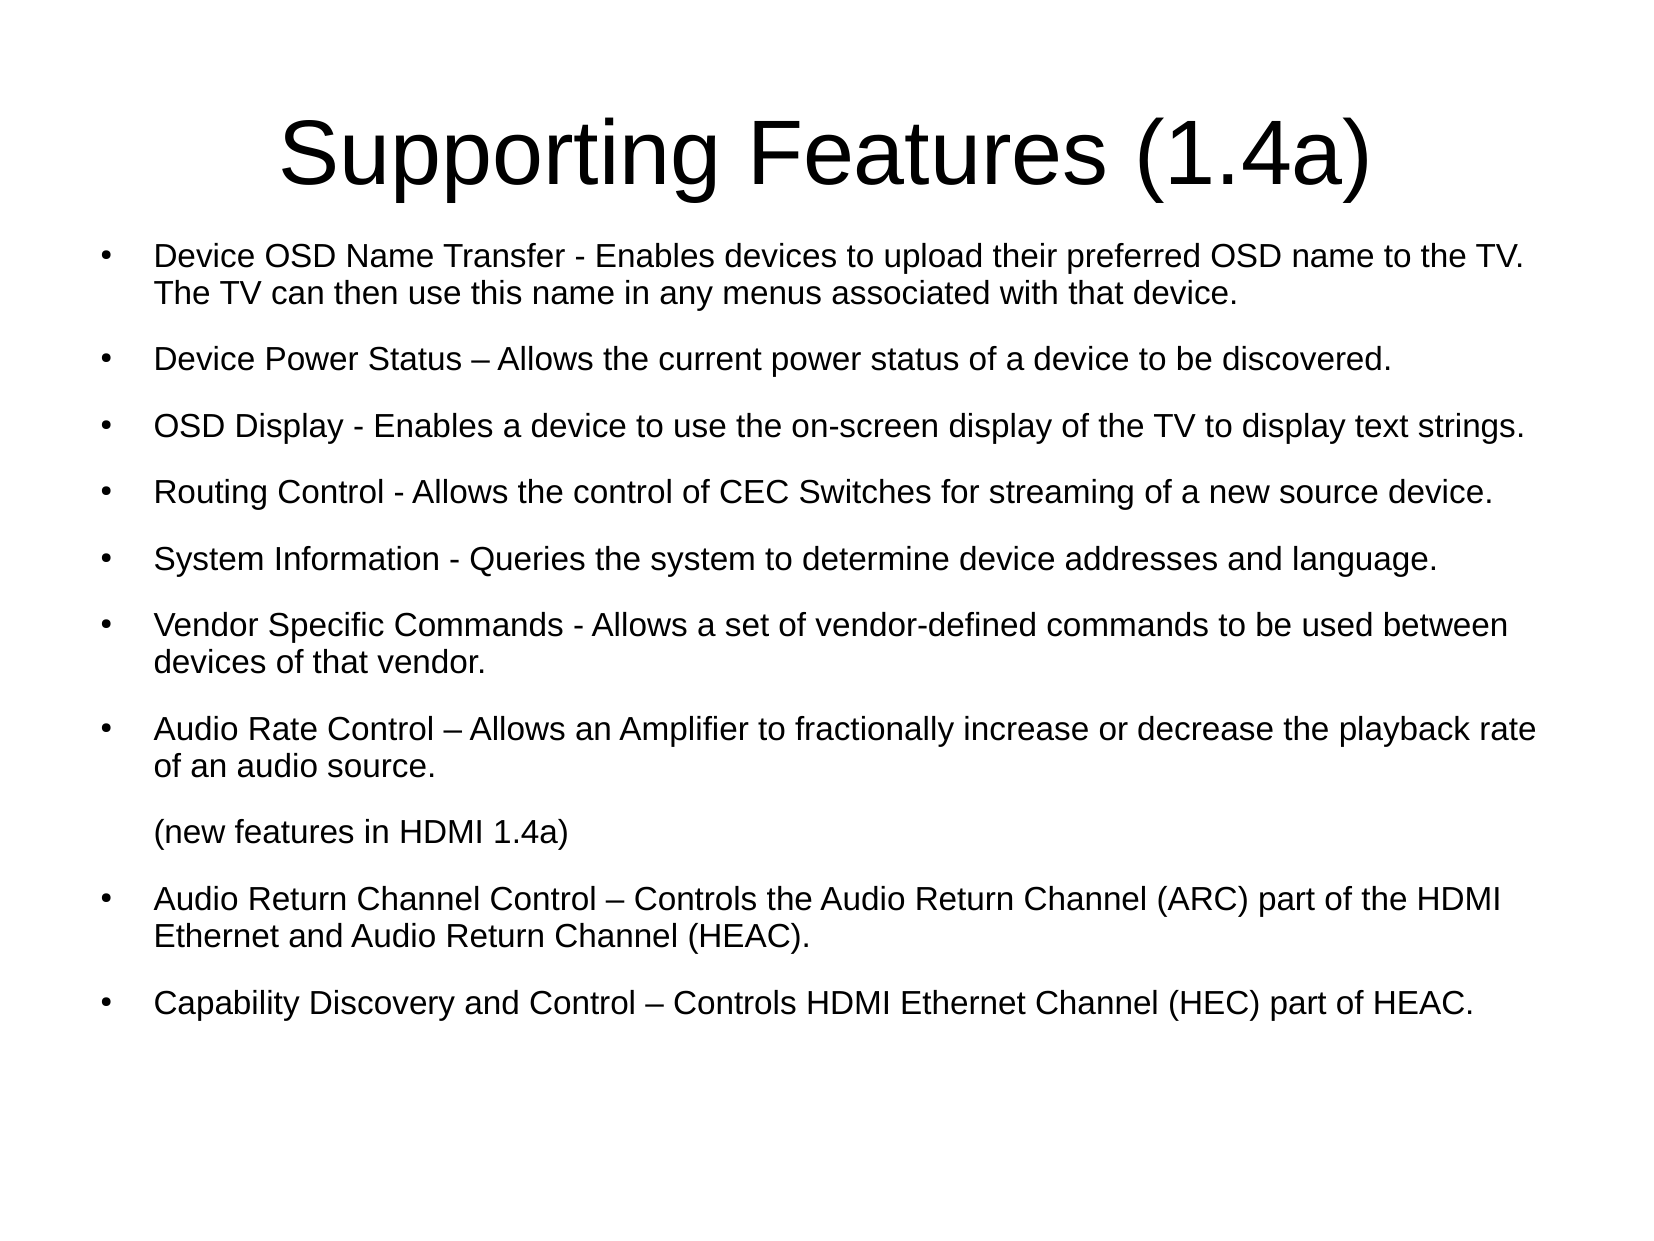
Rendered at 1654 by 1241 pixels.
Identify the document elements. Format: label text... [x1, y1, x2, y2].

list Device OSD Name Transfer - Enables devices to upload their preferred OSD name to the TV. The TV can then use this name in any menus associated with that device. Device Power Status – Allows the current power status of a device to be discovered. OSD Display - Enables a device to use the on-screen display of the TV to display text strings. Routing Control - Allows the control of CEC Switches for streaming of a new source device. System Information - Queries the system to determine device addresses and language. Vendor Specific Commands - Allows a set of vendor-defined commands to be used between devices of that vendor. Audio Rate Control – Allows an Amplifier to fractionally increase or decrease the playback rate of an audio source. (new features in HDMI 1.4a) Audio Return Channel Control – Controls the Audio Return Channel (ARC) part of the HDMI Ethernet and Audio Return Channel (HEAC). Capability Discovery and Control – Controls HDMI Ethernet Channel (HEC) part of HEAC. [82, 237, 1571, 1056]
title Supporting Features (1.4a) [82, 49, 1571, 237]
